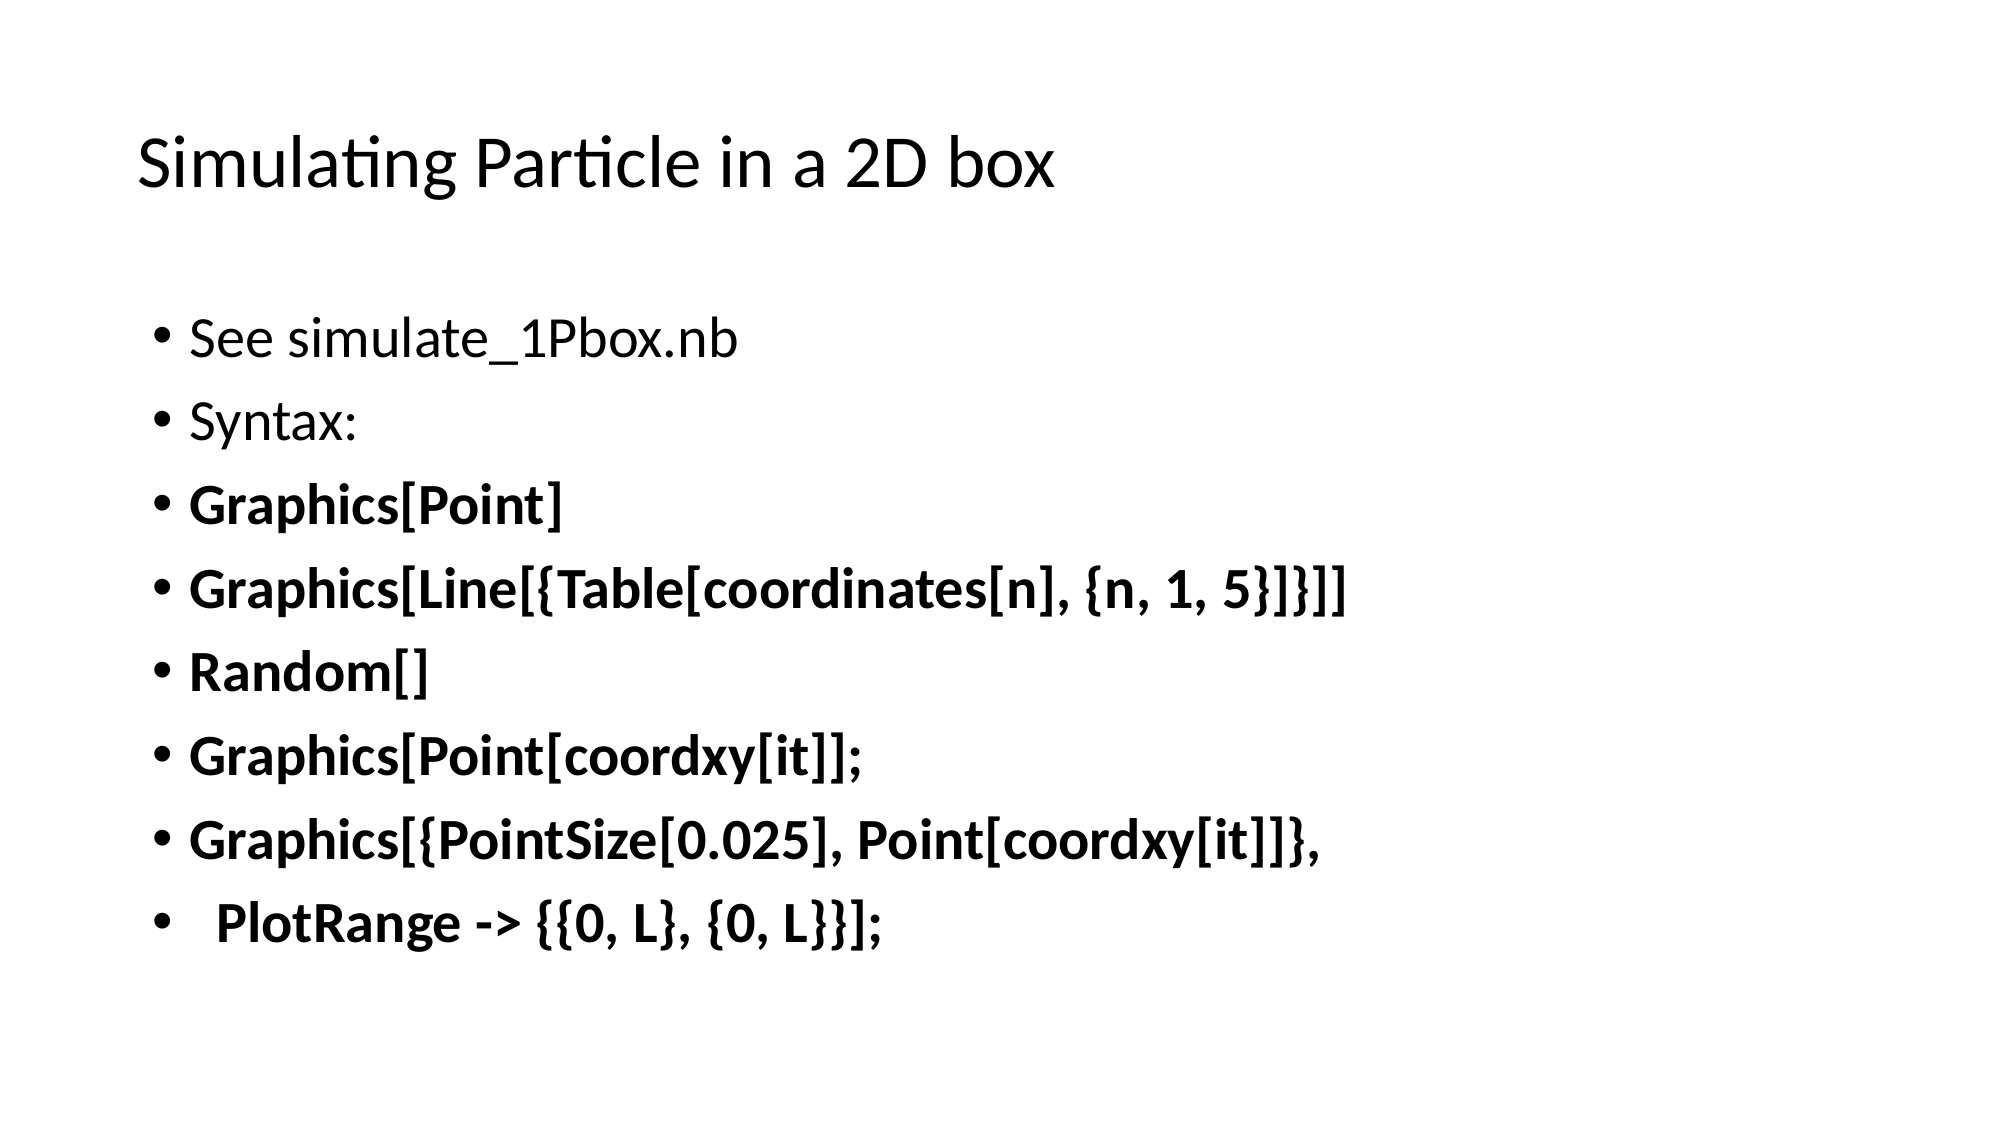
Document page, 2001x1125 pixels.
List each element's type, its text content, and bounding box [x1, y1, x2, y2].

list See simulate_1Pbox.nb Syntax: Graphics[Point] Graphics[Line[{Table[coordinates[n], {n, 1, 5}]}]] Random[] Graphics[Point[coordxy[it]]; Graphics[{PointSize[0.025], Point[coordxy[it]]}, PlotRange -> {{0, L}, {0, L}}]; [137, 299, 1863, 1014]
title Simulating Particle in a 2D box [137, 59, 1863, 278]
